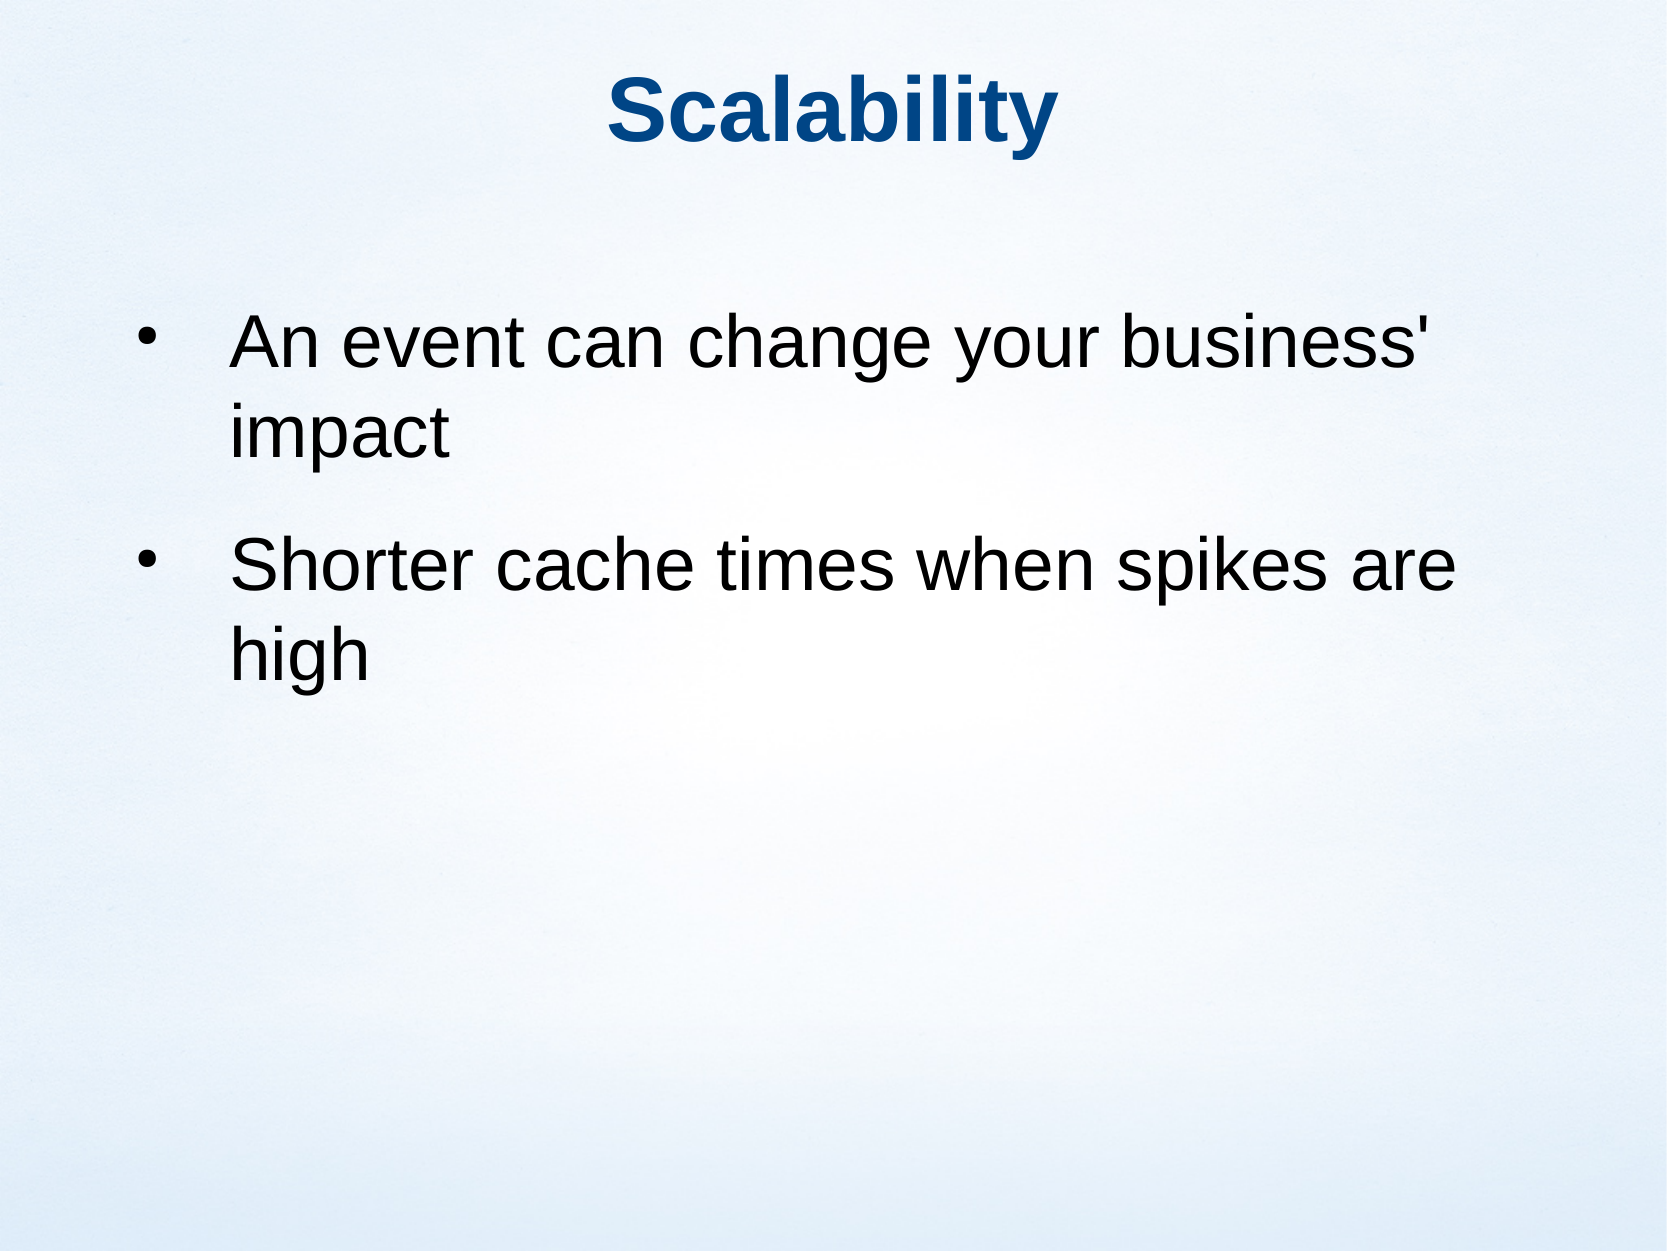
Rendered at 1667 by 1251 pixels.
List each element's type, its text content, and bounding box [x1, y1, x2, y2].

picture [0, 0, 1667, 1251]
list An event can change your business' impact Shorter cache times when spikes are high [83, 292, 1584, 1118]
title Scalability [83, 49, 1584, 259]
